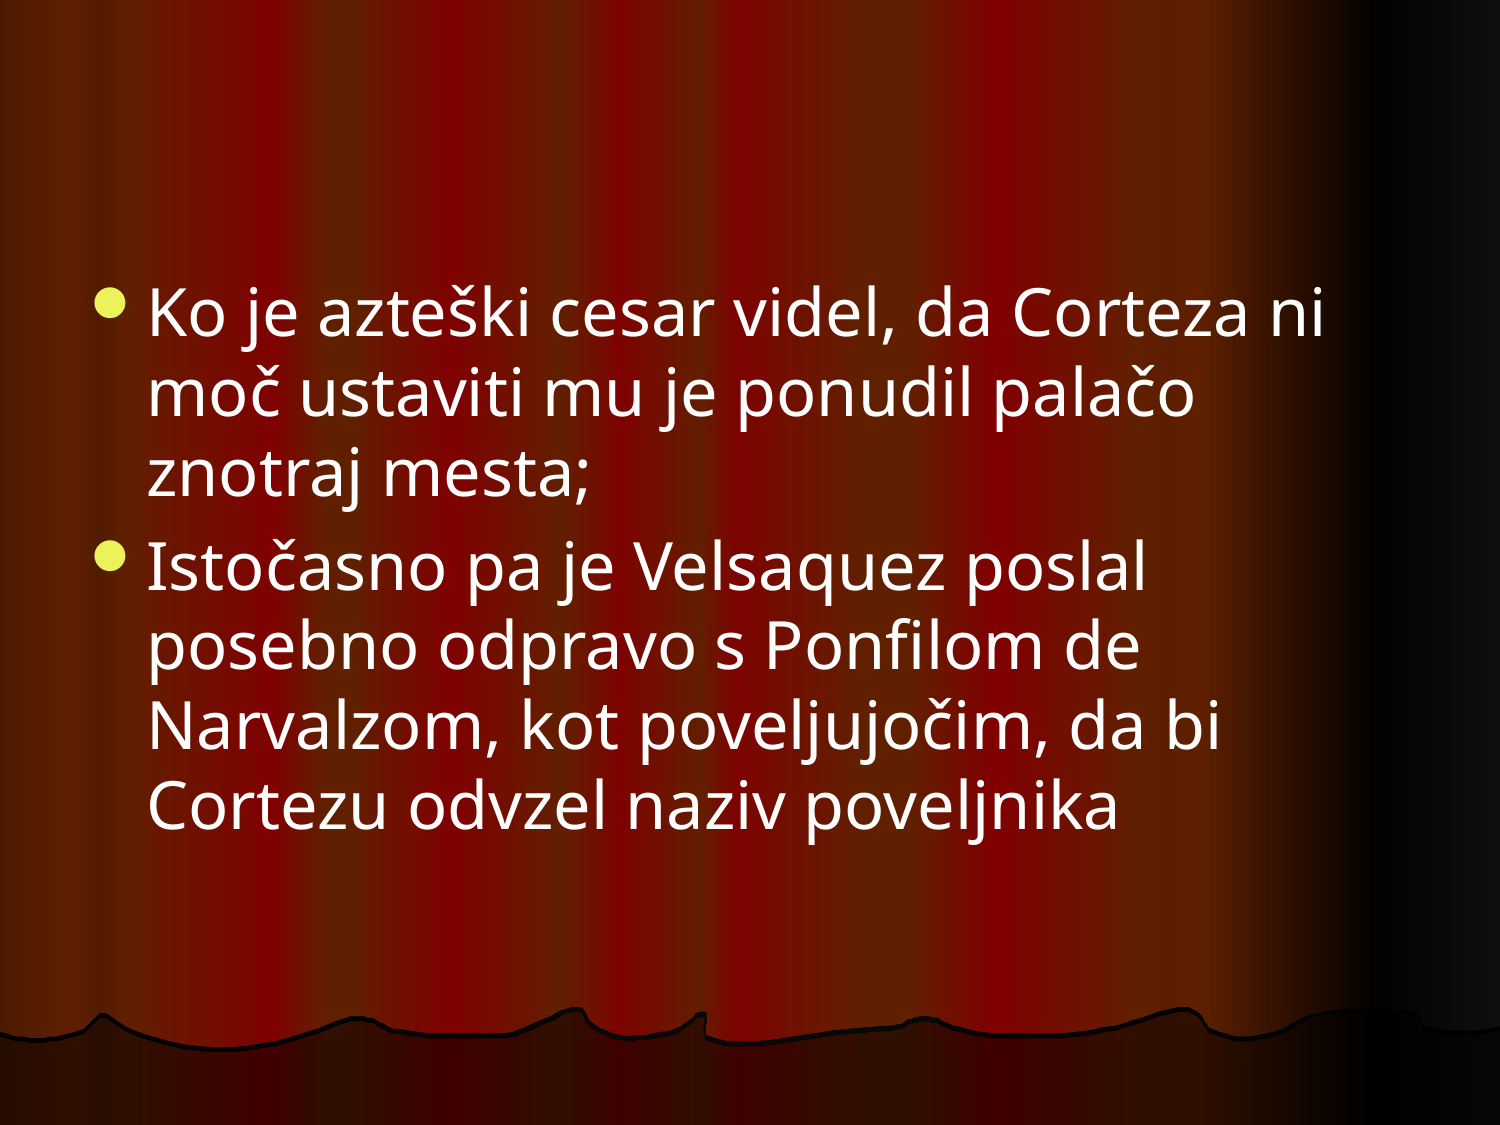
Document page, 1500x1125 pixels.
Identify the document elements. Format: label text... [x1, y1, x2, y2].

list Ko je azteški cesar videl, da Corteza ni moč ustaviti mu je ponudil palačo znotraj mesta; Istočasno pa je Velsaquez poslal posebno odpravo s Ponfilom de Narvalzom, kot poveljujočim, da bi Cortezu odvzel naziv poveljnika [75, 262, 1425, 1006]
